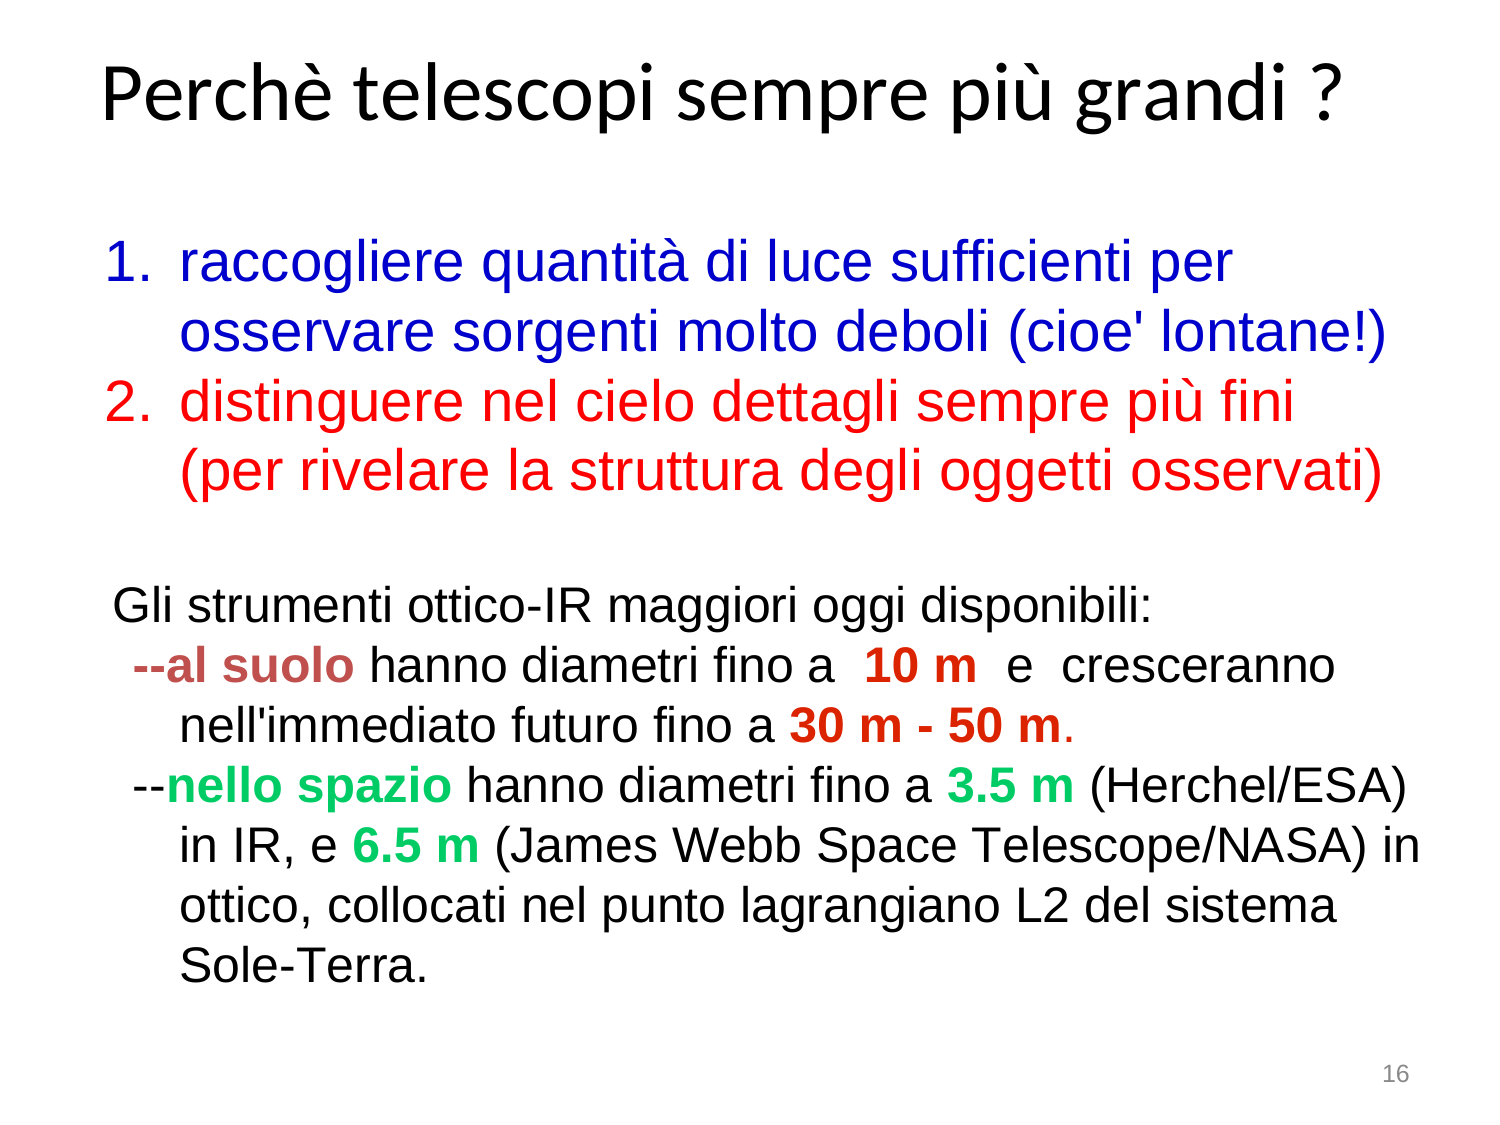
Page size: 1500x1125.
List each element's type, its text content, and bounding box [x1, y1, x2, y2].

text_box <number> [1074, 1042, 1426, 1103]
text_box raccogliere quantità di luce sufficienti per osservare sorgenti molto deboli (cioe' lontane!) distinguere nel cielo dettagli sempre più fini (per rivelare la struttura degli oggetti osservati) Gli strumenti ottico-IR maggiori oggi disponibili: --al suolo hanno diametri fino a 10 m e cresceranno nell'immediato futuro fino a 30 m - 50 m. --nello spazio hanno diametri fino a 3.5 m (Herchel/ESA) in IR, e 6.5 m (James Webb Space Telescope/NASA) in ottico, collocati nel punto lagrangiano L2 del sistema Sole-Terra. [89, 164, 1456, 1001]
title Perchè telescopi sempre più grandi ? [60, 29, 1388, 145]
